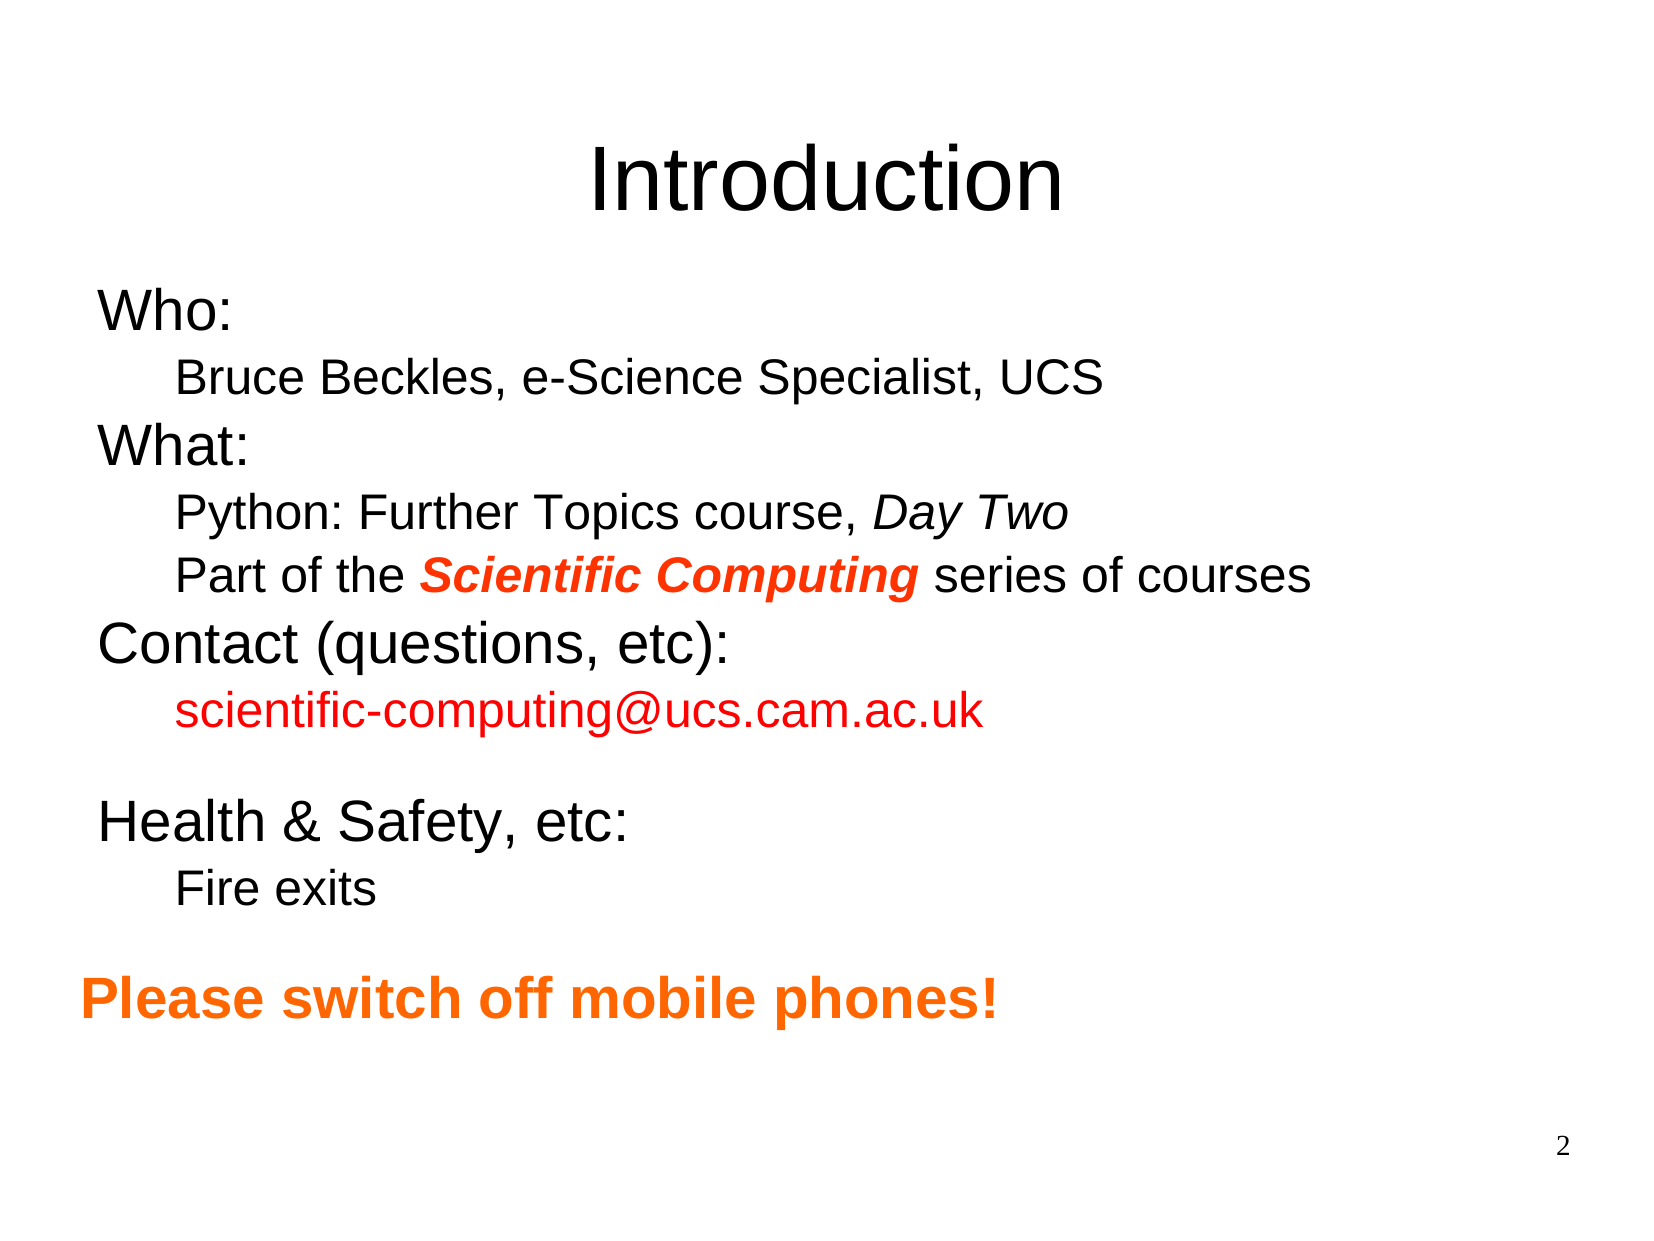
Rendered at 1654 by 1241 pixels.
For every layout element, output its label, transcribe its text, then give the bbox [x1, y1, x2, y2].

title Introduction [110, 109, 1544, 249]
list Who: Bruce Beckles, e-Science Specialist, UCS What: Python: Further Topics course, Day Two Part of the Scientific Computing series of courses Contact (questions, etc): scientific-computing@ucs.cam.ac.uk Health & Safety, etc: Fire exits Please switch off mobile phones! [65, 275, 1589, 1172]
